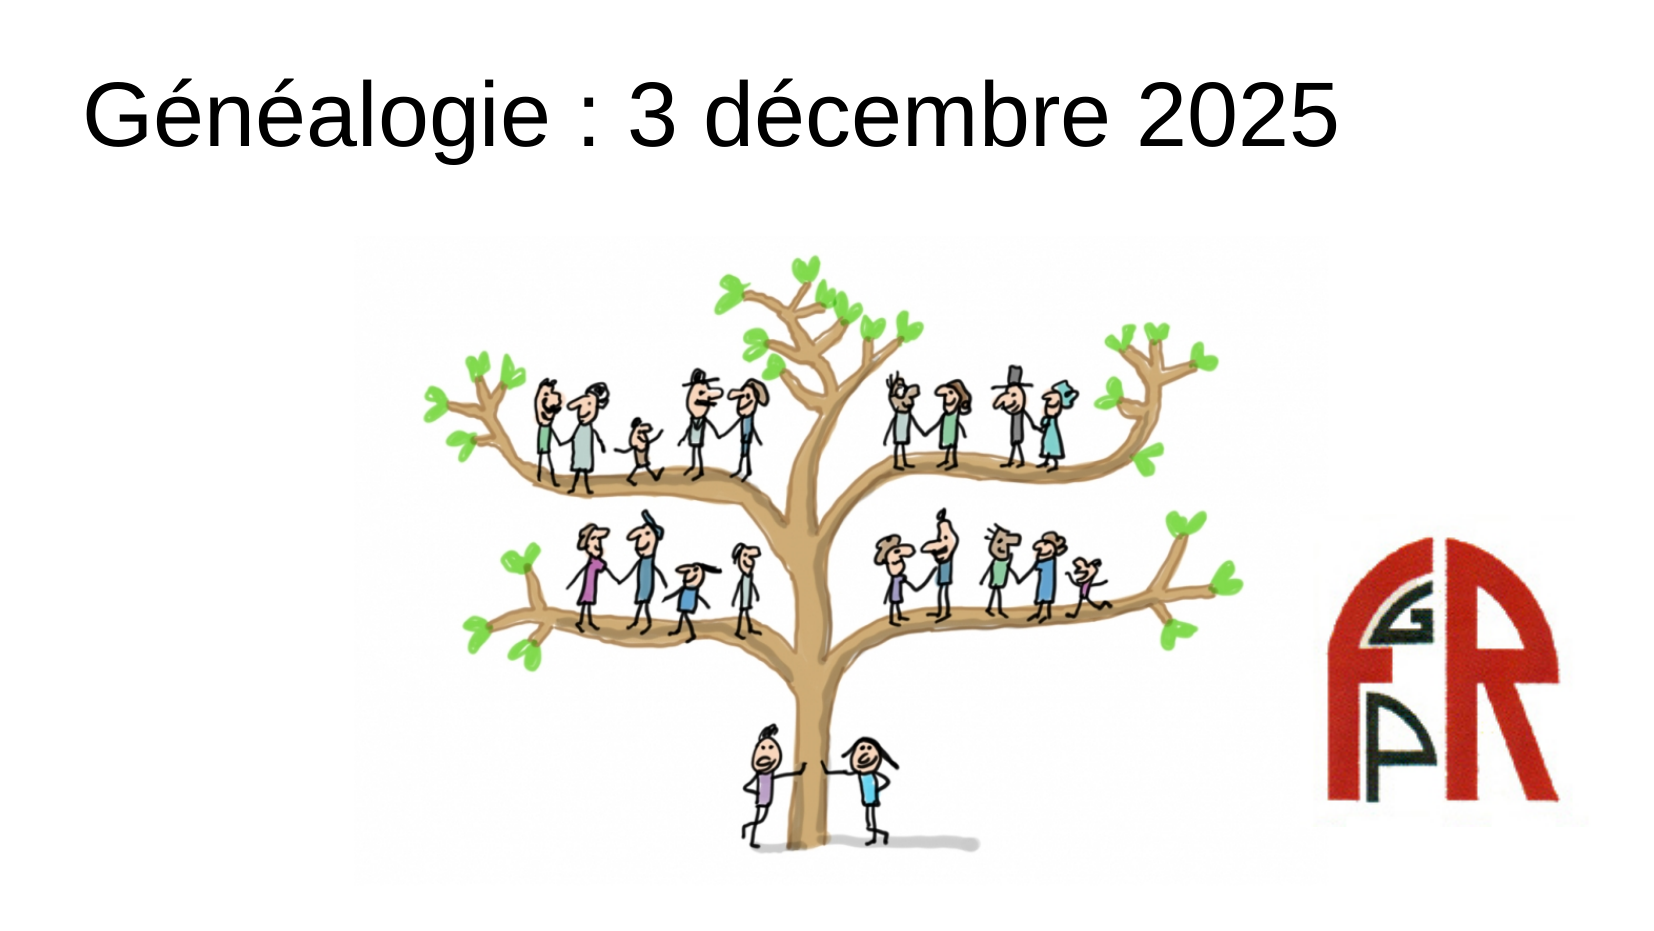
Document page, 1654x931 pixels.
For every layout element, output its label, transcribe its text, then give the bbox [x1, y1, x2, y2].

picture [354, 236, 1595, 886]
title Généalogie : 3 décembre 2025 [82, 37, 1571, 193]
